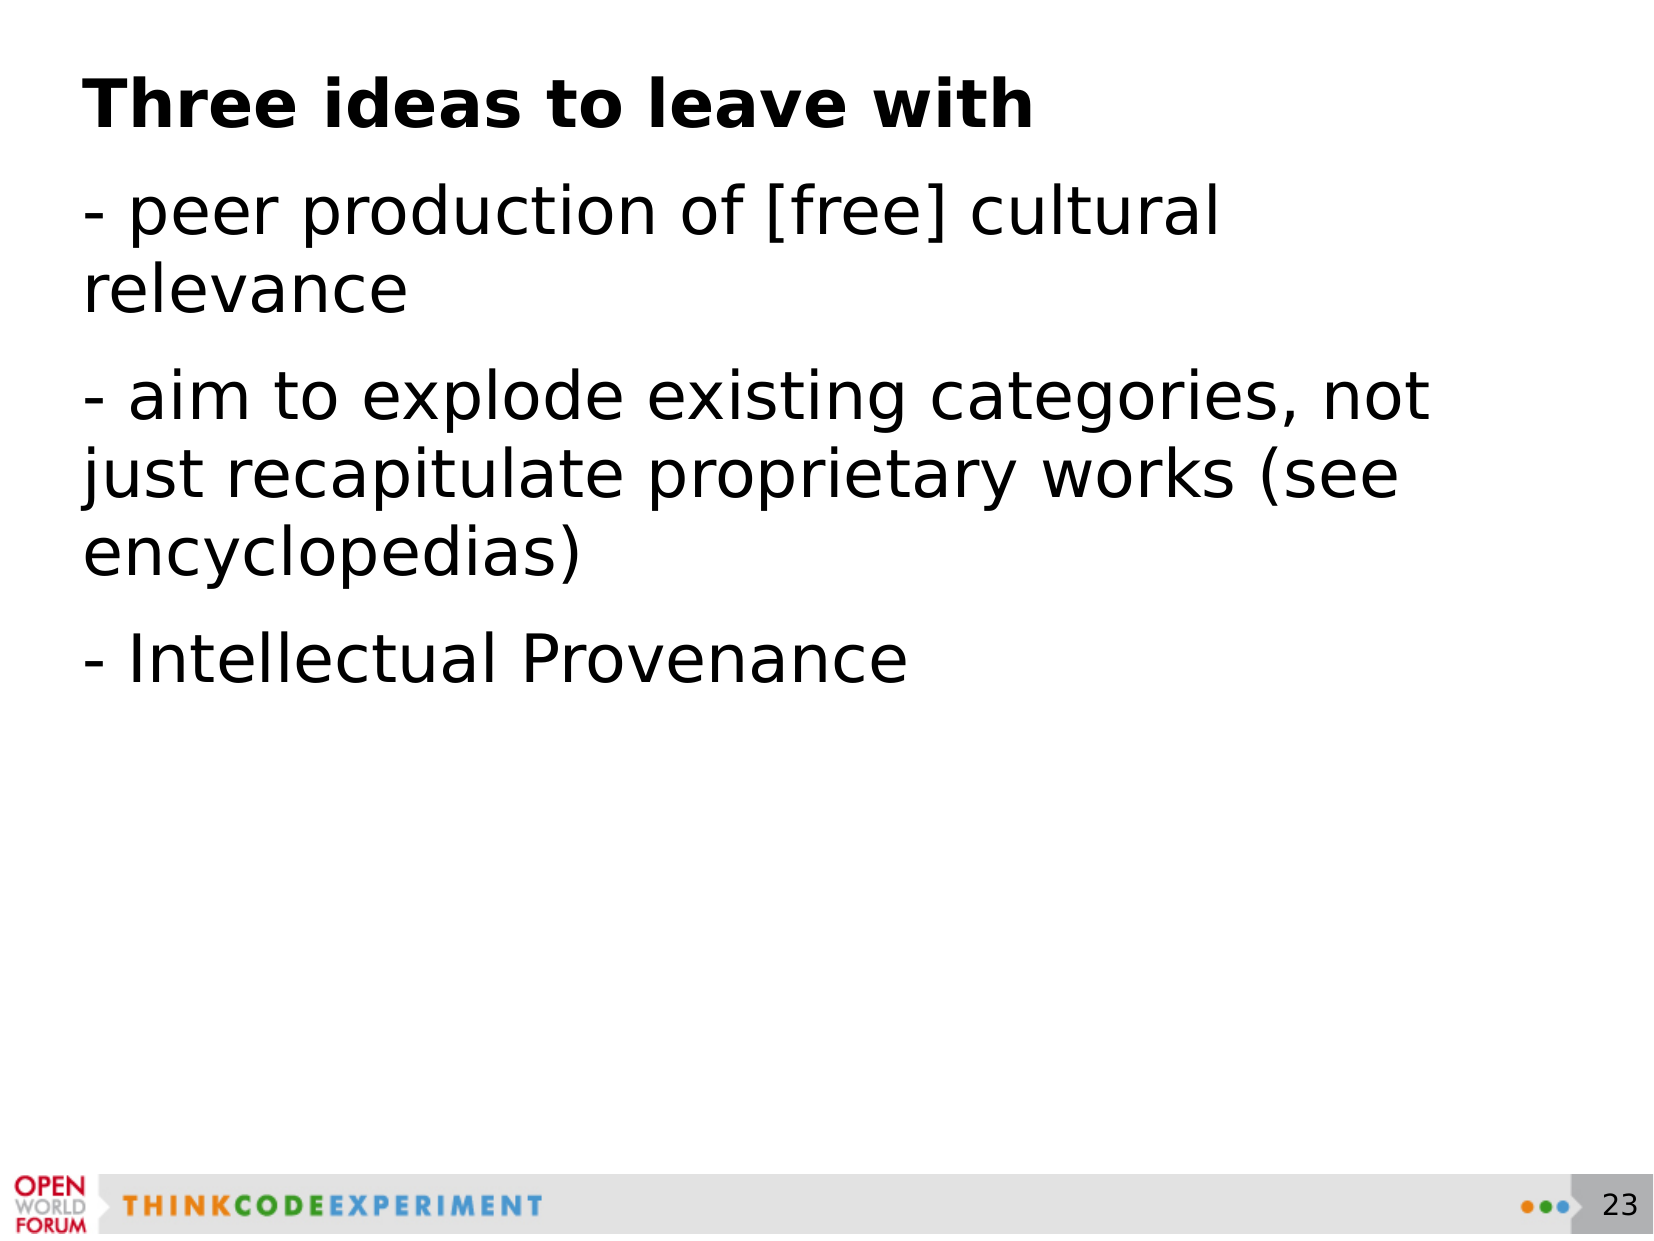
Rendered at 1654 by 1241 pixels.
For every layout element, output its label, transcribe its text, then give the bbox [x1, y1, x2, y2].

picture [0, 1174, 1654, 1234]
list Three ideas to leave with - peer production of [free] cultural relevance - aim to explode existing categories, not just recapitulate proprietary works (see encyclopedias) - Intellectual Provenance [82, 65, 1571, 1062]
